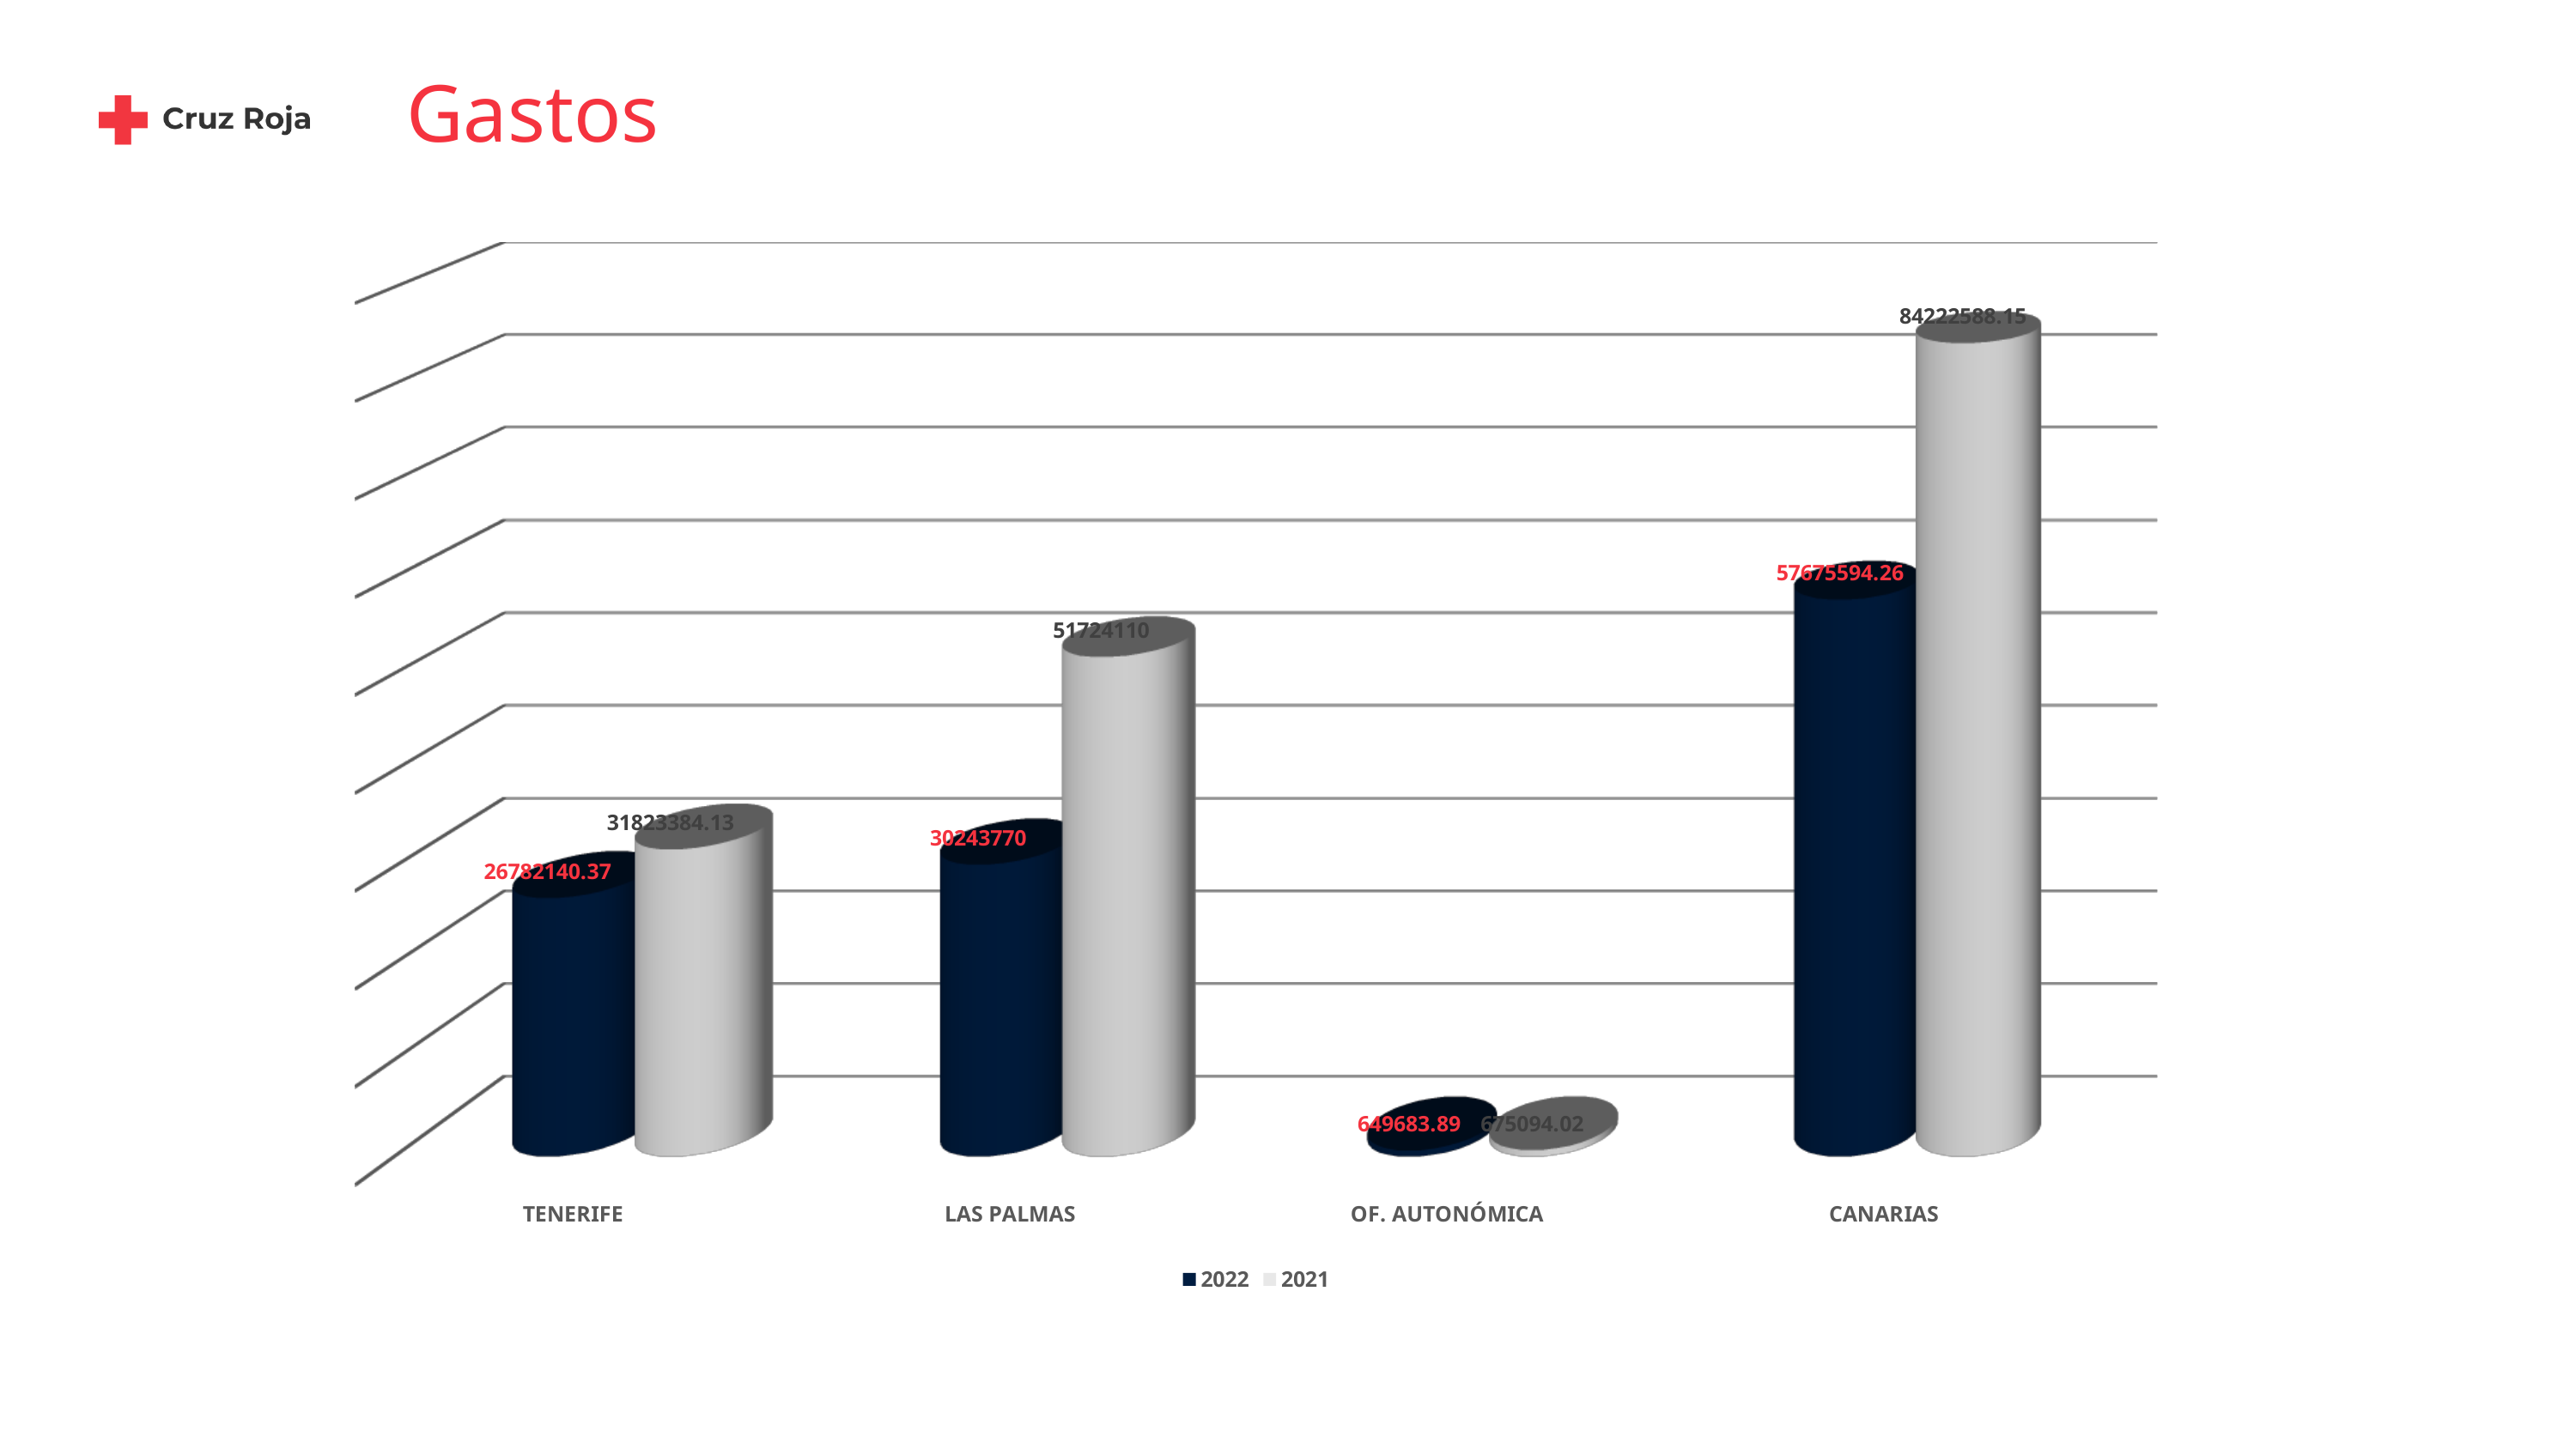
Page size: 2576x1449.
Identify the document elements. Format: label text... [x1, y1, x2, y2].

chart [307, 221, 2205, 1300]
text_box Gastos [393, 75, 2501, 165]
